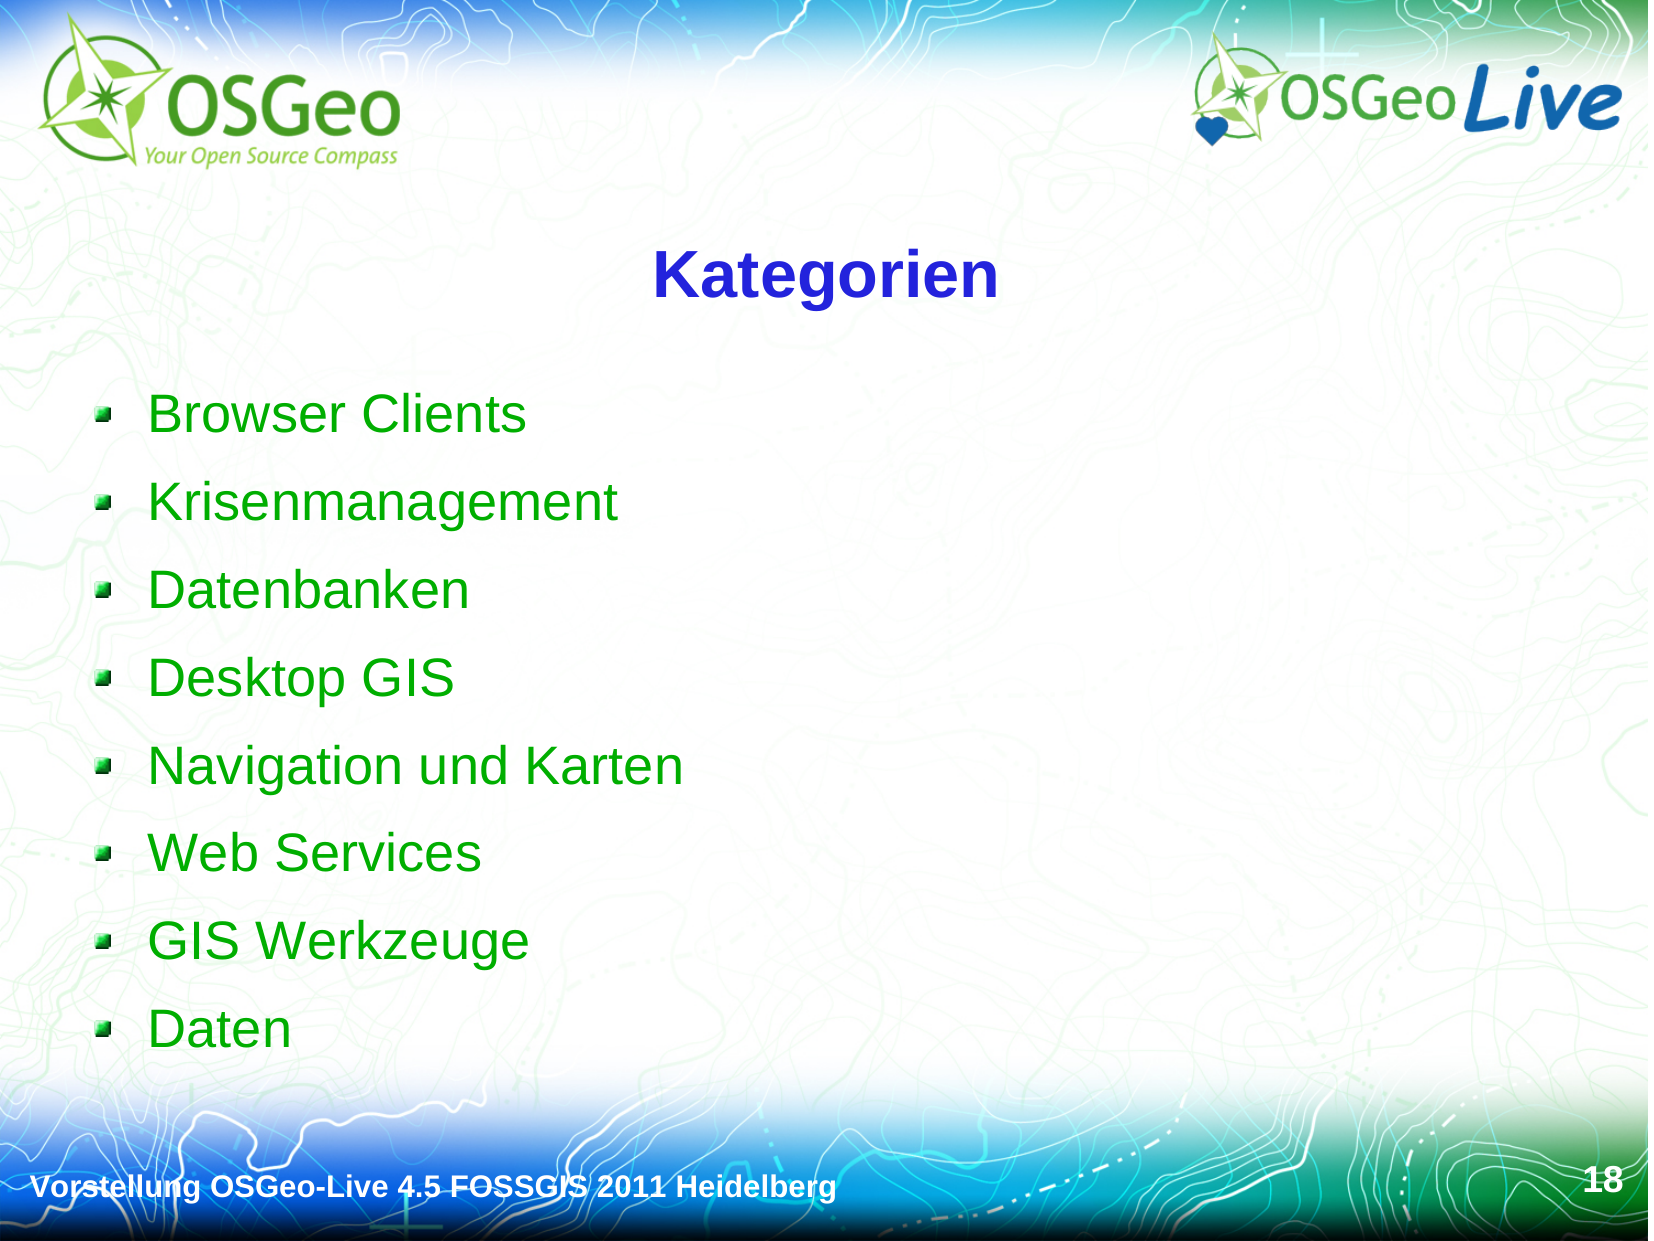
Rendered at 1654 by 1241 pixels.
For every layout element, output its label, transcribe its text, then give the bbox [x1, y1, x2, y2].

list Browser Clients Krisenmanagement Datenbanken Desktop GIS Navigation und Karten Web Services GIS Werkzeuge Daten [76, 383, 1565, 1188]
title Kategorien [82, 208, 1571, 342]
picture [0, 0, 1654, 1241]
